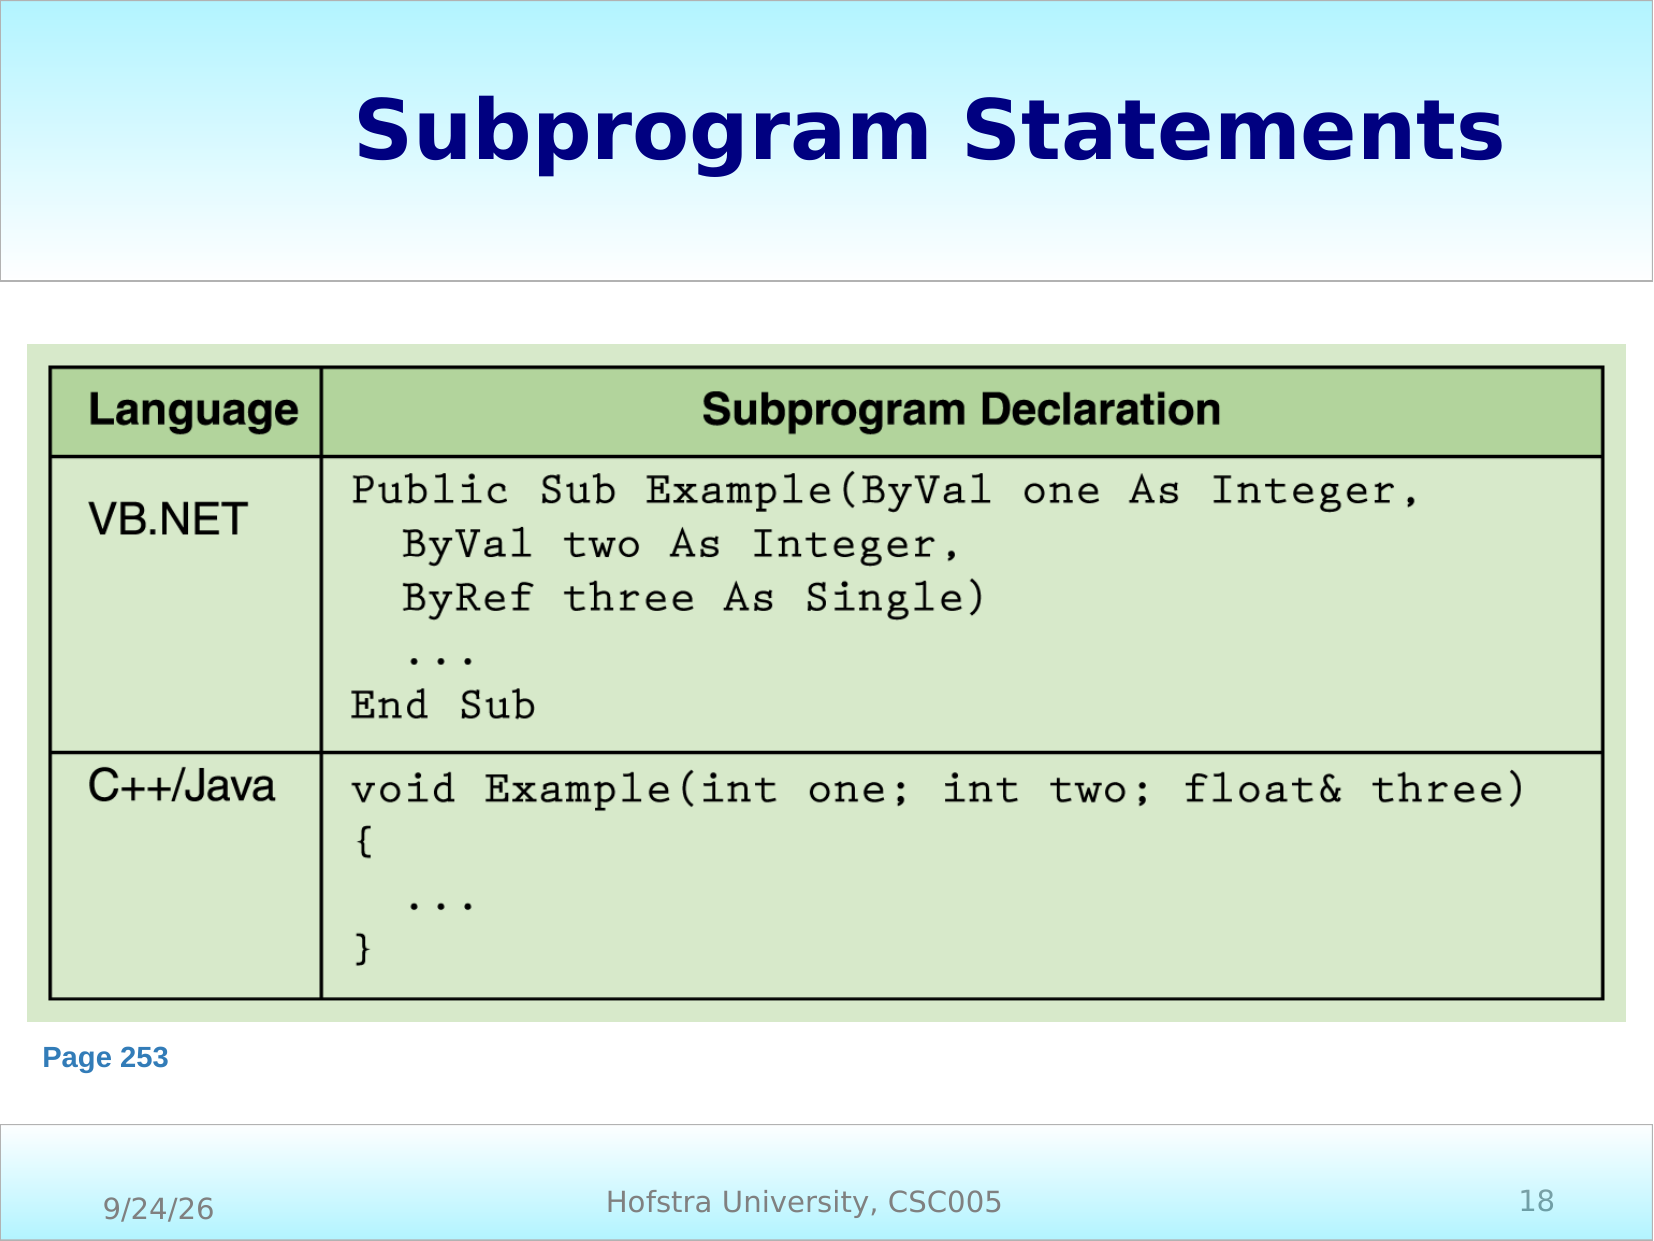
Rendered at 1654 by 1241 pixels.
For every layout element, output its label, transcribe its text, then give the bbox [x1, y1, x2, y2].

text_box Page 253 [27, 1033, 184, 1083]
picture [27, 344, 1626, 1022]
title Subprogram Statements [247, 27, 1612, 235]
